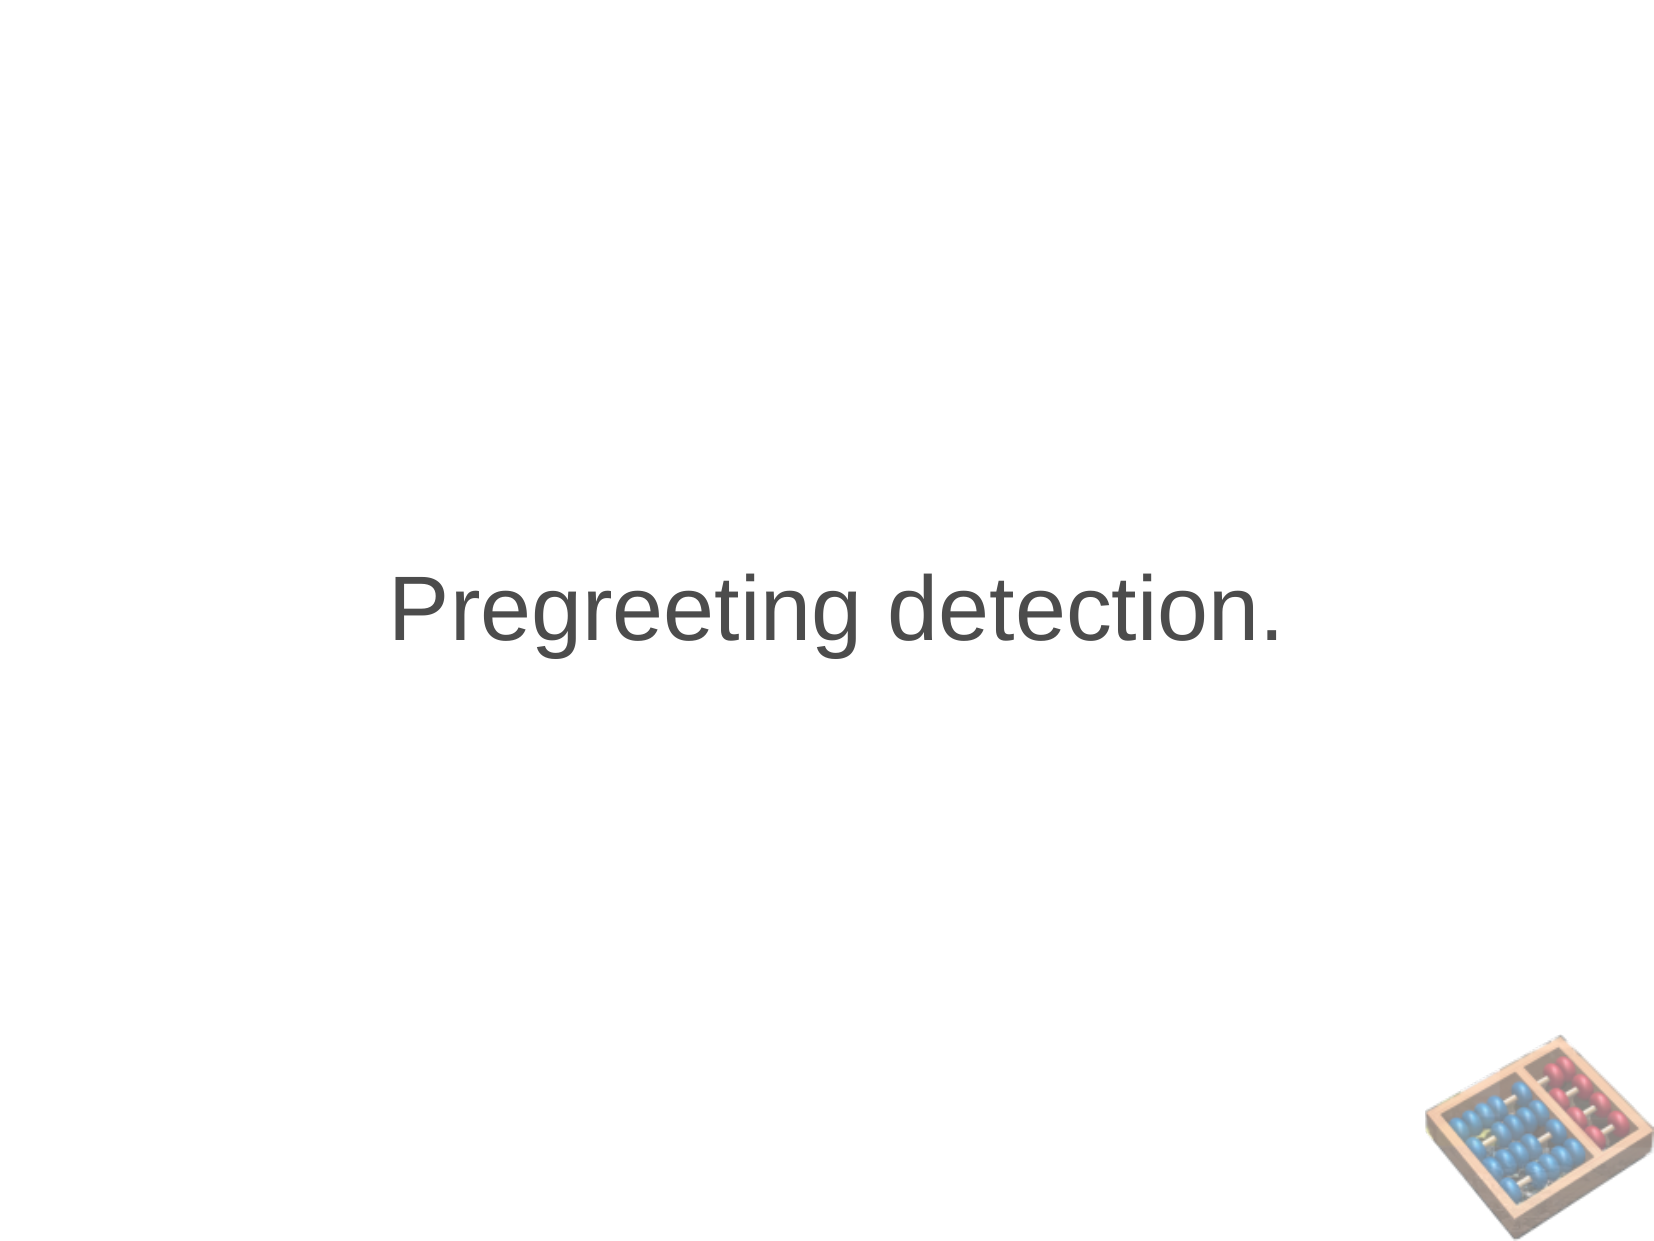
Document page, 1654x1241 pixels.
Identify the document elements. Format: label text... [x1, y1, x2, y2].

title Pregreeting detection. [75, 505, 1601, 713]
